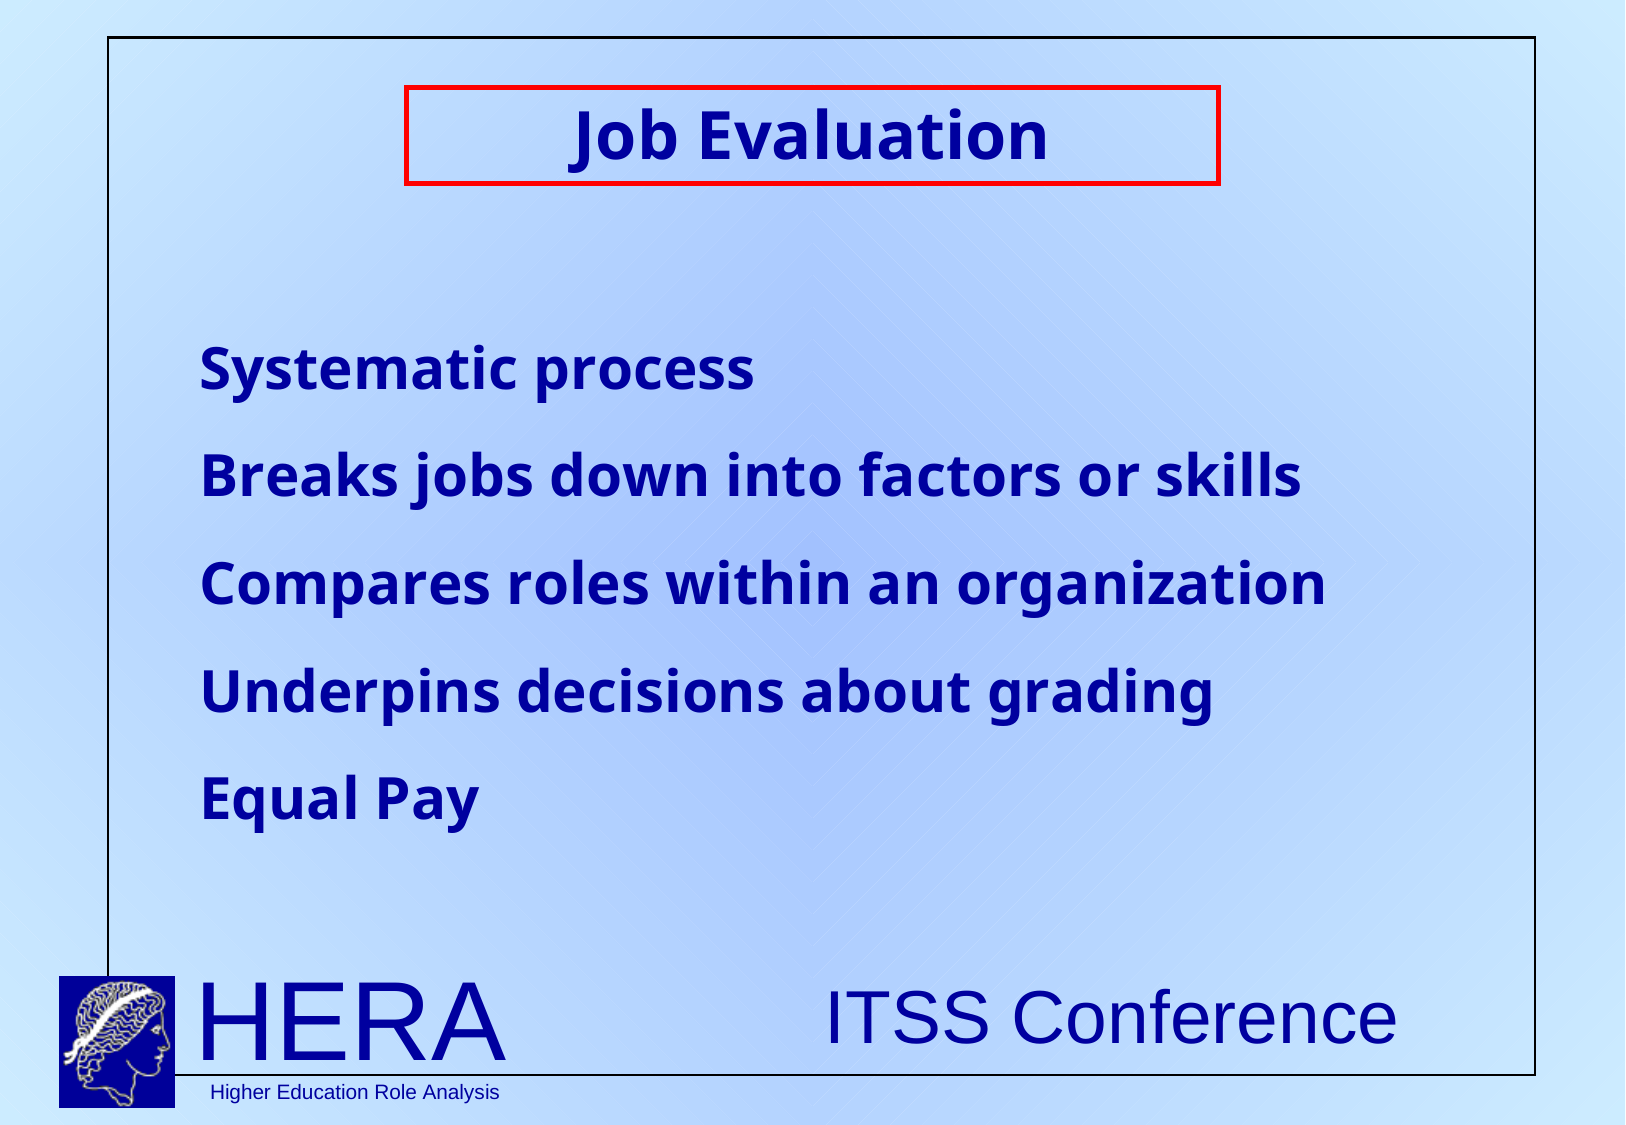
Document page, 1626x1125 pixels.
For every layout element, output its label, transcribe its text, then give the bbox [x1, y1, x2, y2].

picture [59, 976, 175, 1108]
text_box Systematic process Breaks jobs down into factors or skills Compares roles within an organization Underpins decisions about grading Equal Pay [137, 324, 1501, 842]
text_box Job Evaluation [406, 87, 1219, 184]
